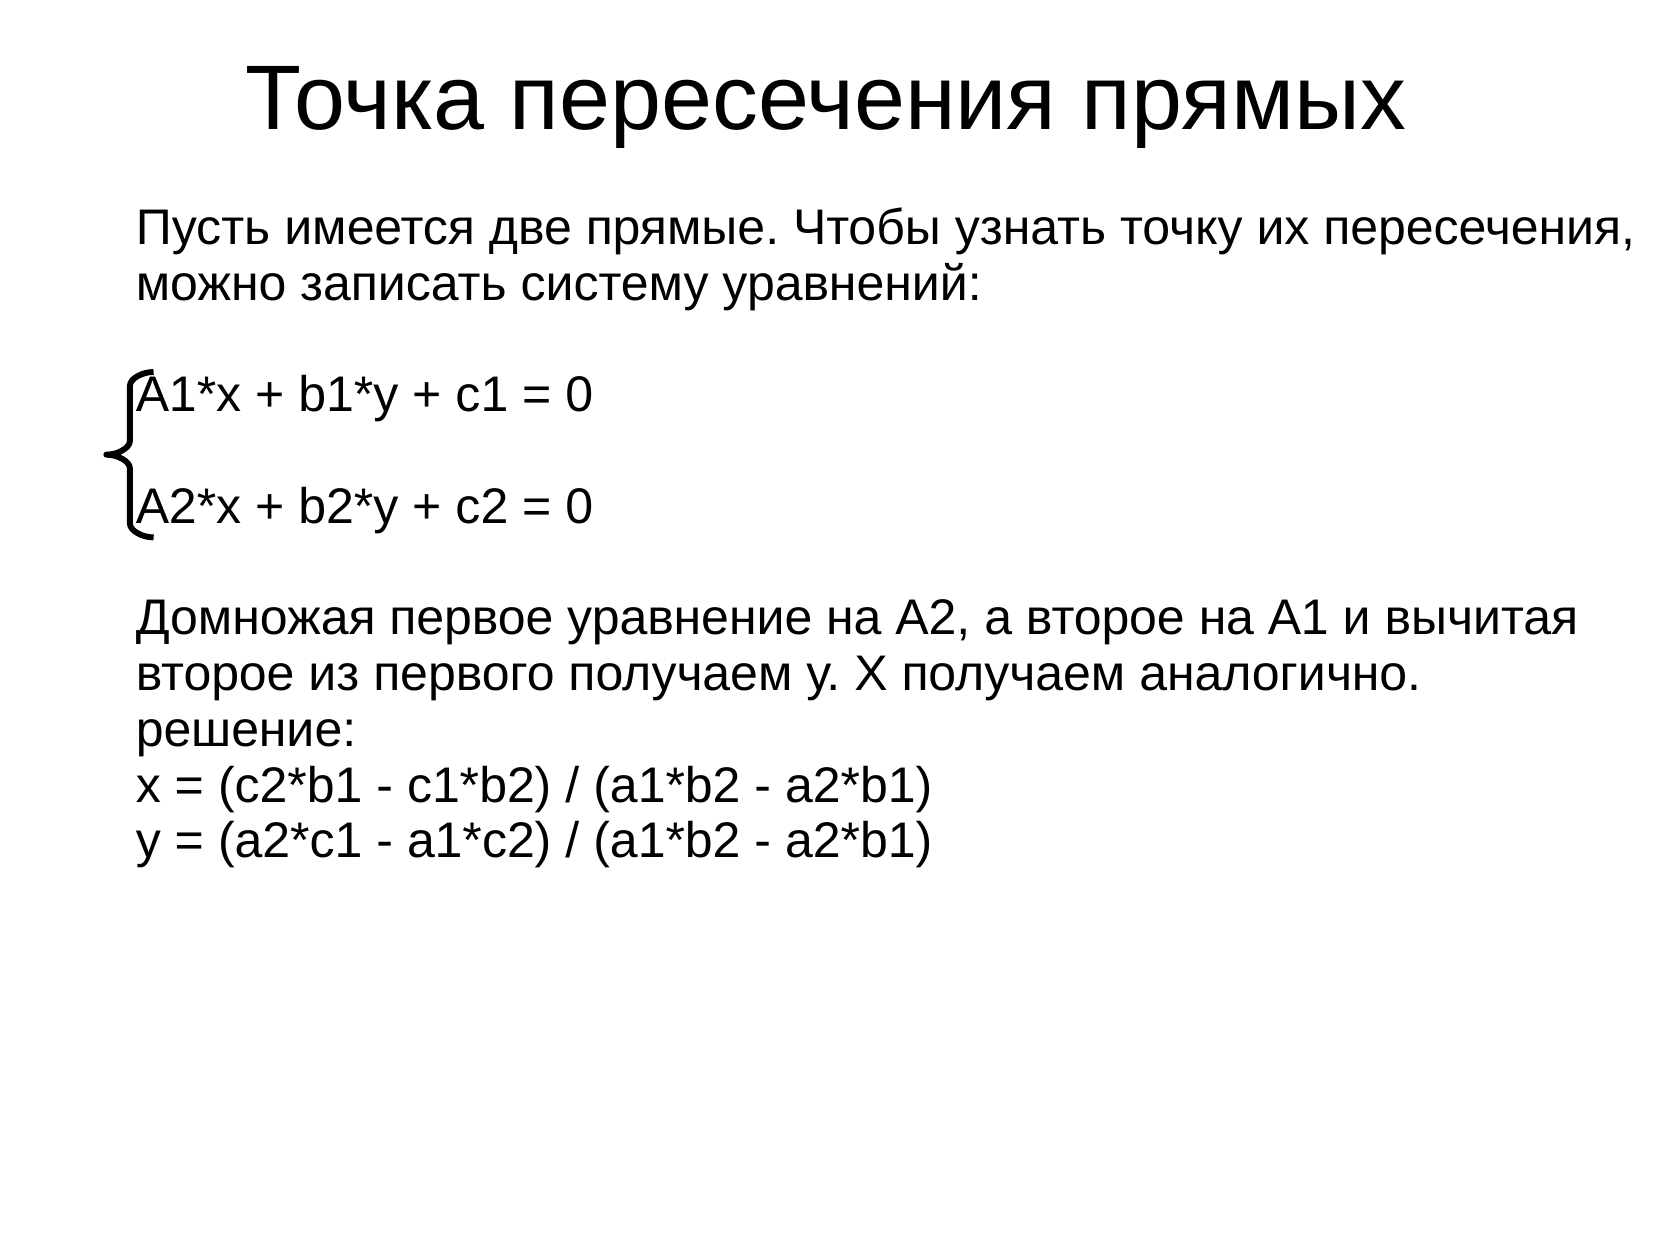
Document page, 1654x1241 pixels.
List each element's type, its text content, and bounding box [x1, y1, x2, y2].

text_box Пусть имеется две прямые. Чтобы узнать точку их пересечения, можно записать систему уравнений: A1*x + b1*y + c1 = 0 A2*x + b2*y + c2 = 0 Домножая первое уравнение на А2, а второе на А1 и вычитая второе из первого получаем у. Х получаем аналогично. решение: x = (c2*b1 - c1*b2) / (a1*b2 - a2*b1) y = (a2*c1 - a1*c2) / (a1*b2 - a2*b1) [118, 188, 1654, 907]
title Точка пересечения прямых [82, 38, 1571, 141]
